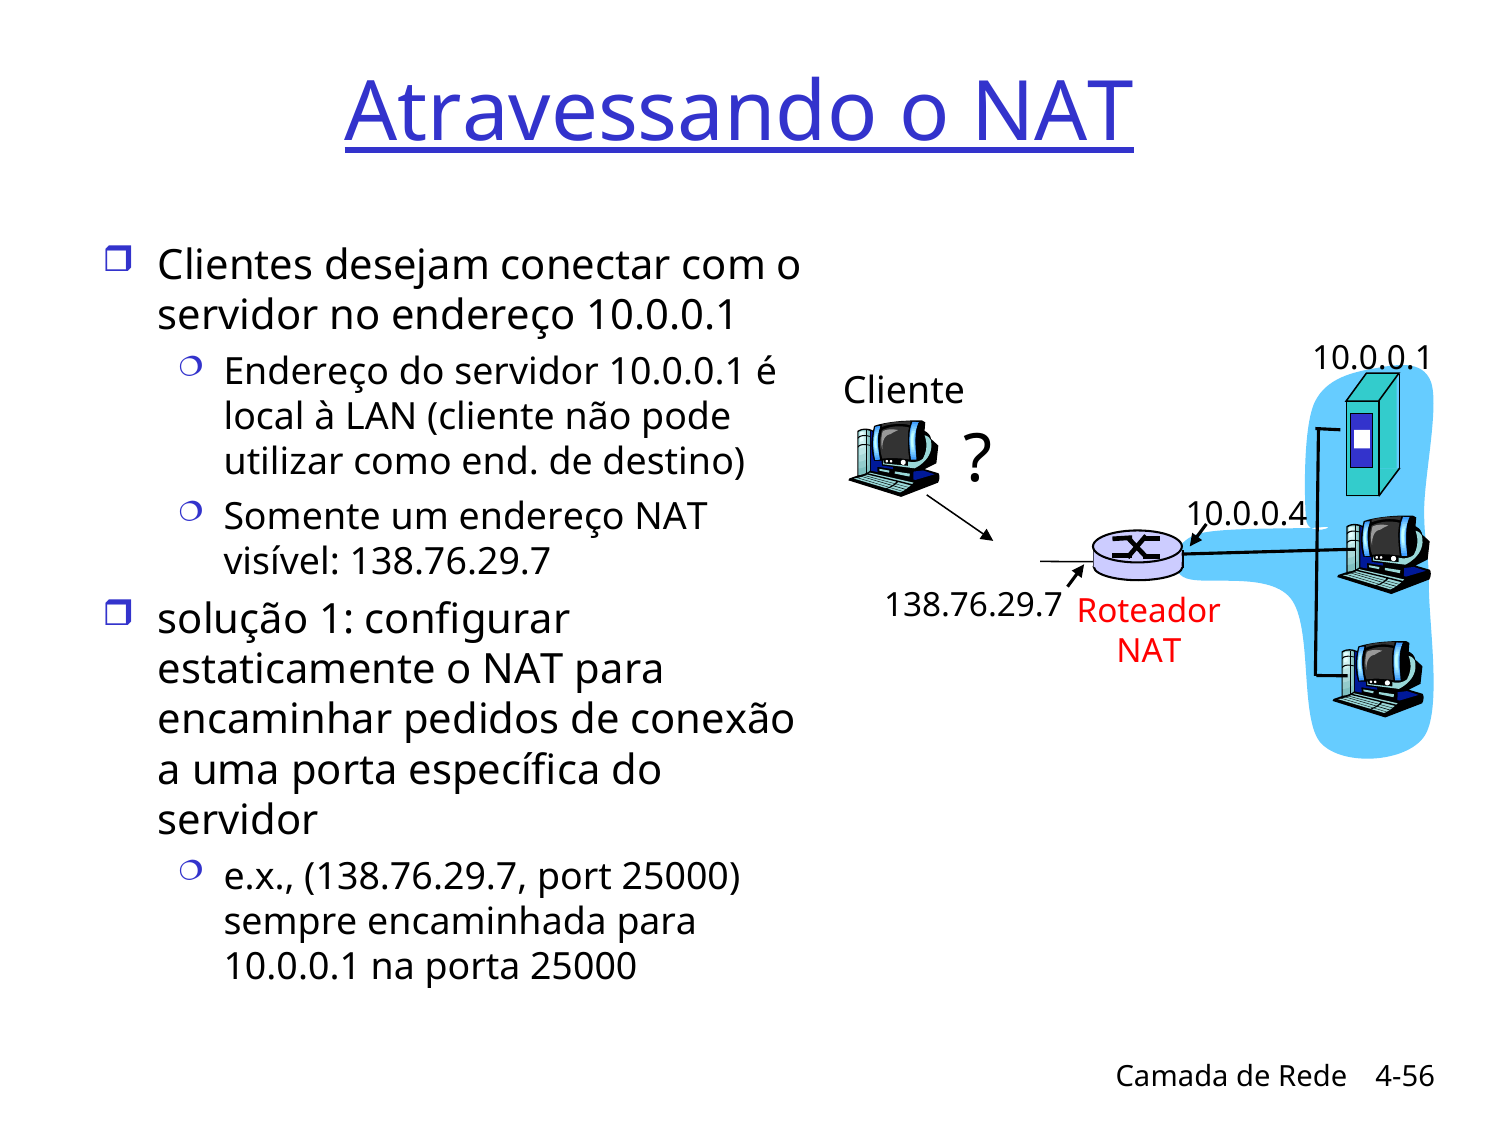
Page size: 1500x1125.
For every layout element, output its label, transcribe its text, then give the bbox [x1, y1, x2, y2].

chart [848, 420, 941, 497]
text_box Clientes desejam conectar com o servidor no endereço 10.0.0.1 Endereço do servidor 10.0.0.1 é local à LAN (cliente não pode utilizar como end. de destino) Somente um endereço NAT visível: 138.76.29.7 solução 1: configurar estaticamente o NAT para encaminhar pedidos de conexão a uma porta específica do servidor e.x., (138.76.29.7, port 25000) sempre encaminhada para 10.0.0.1 na porta 25000 [87, 230, 836, 1078]
text_box 4-<número> [1339, 1050, 1451, 1125]
text_box [1304, 373, 1434, 548]
chart [1337, 514, 1433, 595]
text_box [1092, 530, 1434, 759]
text_box 138.76.29.7 [869, 575, 1079, 631]
text_box Atravessando o NAT [329, 37, 1188, 178]
text_box ? [948, 407, 1008, 503]
text_box Camada de Rede [887, 1050, 1339, 1125]
text_box 10.0.0.4 [1170, 484, 1323, 540]
text_box Roteador NAT [1061, 581, 1237, 678]
chart [1332, 640, 1426, 718]
text_box Cliente [828, 358, 981, 420]
text_box 10.0.0.1 [1297, 328, 1450, 384]
